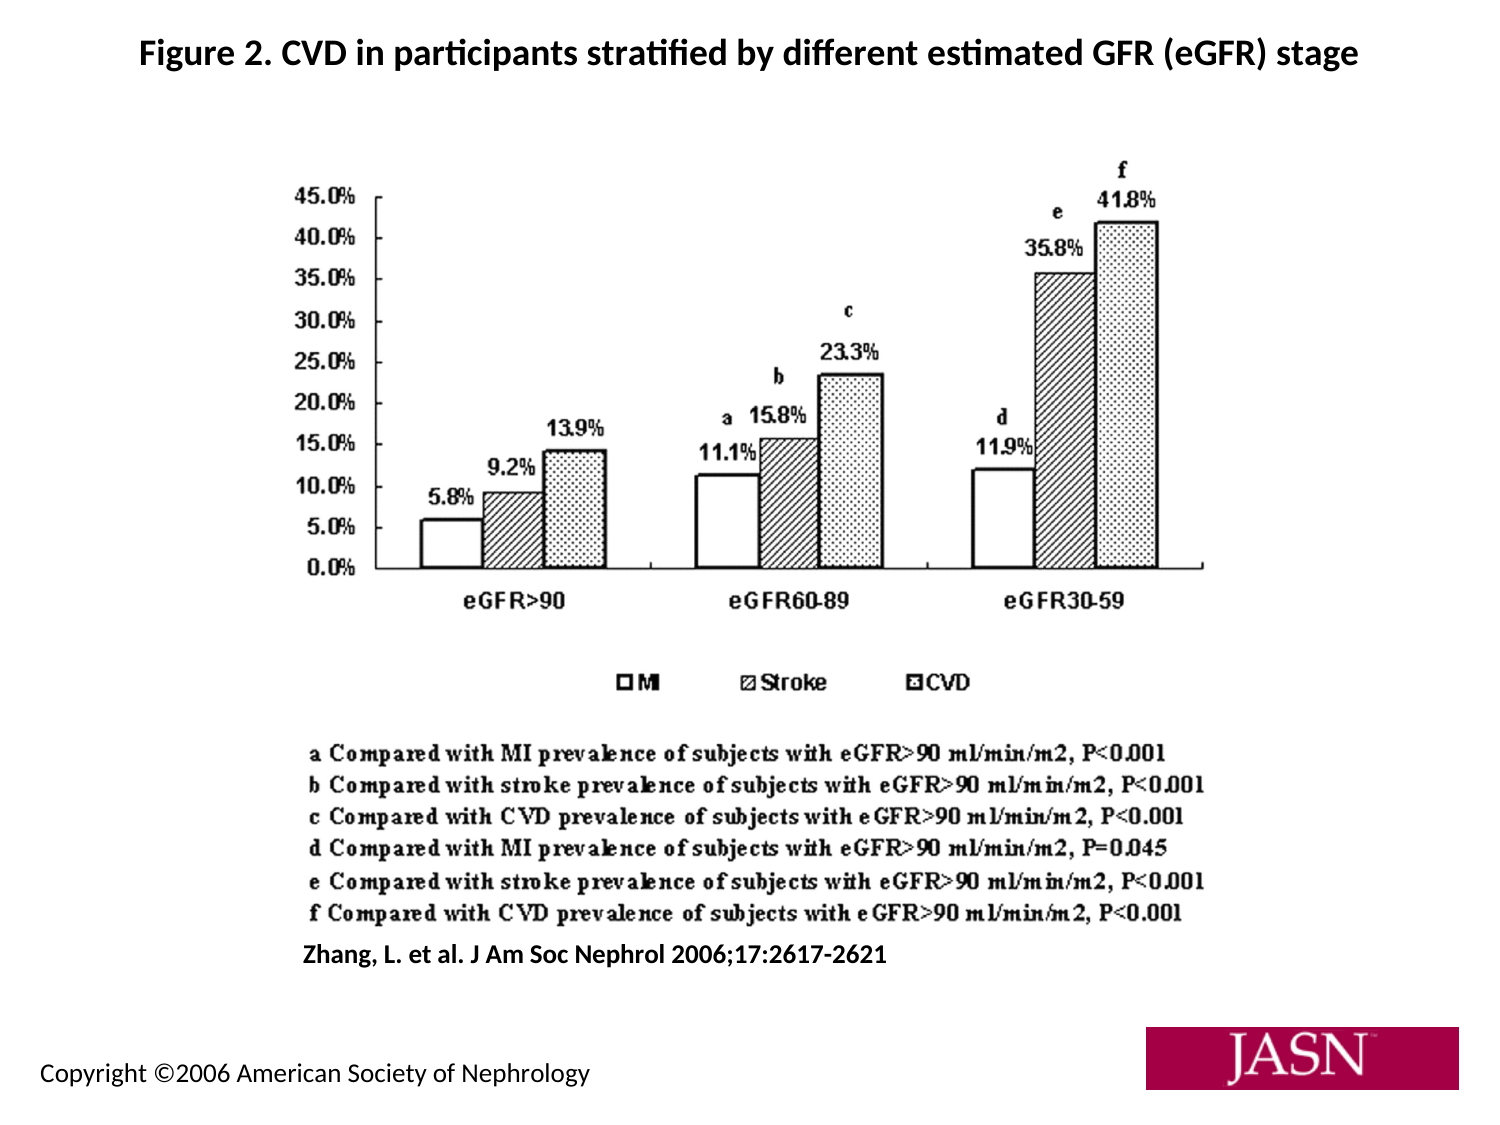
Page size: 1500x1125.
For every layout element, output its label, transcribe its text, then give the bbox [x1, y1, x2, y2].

text_box Figure 2. CVD in participants stratified by different estimated GFR (eGFR) stage [26, 30, 1474, 81]
text_box Copyright ©2006 American Society of Nephrology [26, 1055, 1474, 1095]
picture [289, 155, 1210, 928]
text_box Zhang, L. et al. J Am Soc Nephrol 2006;17:2617-2621 [289, 936, 1375, 976]
picture [1146, 1027, 1459, 1055]
